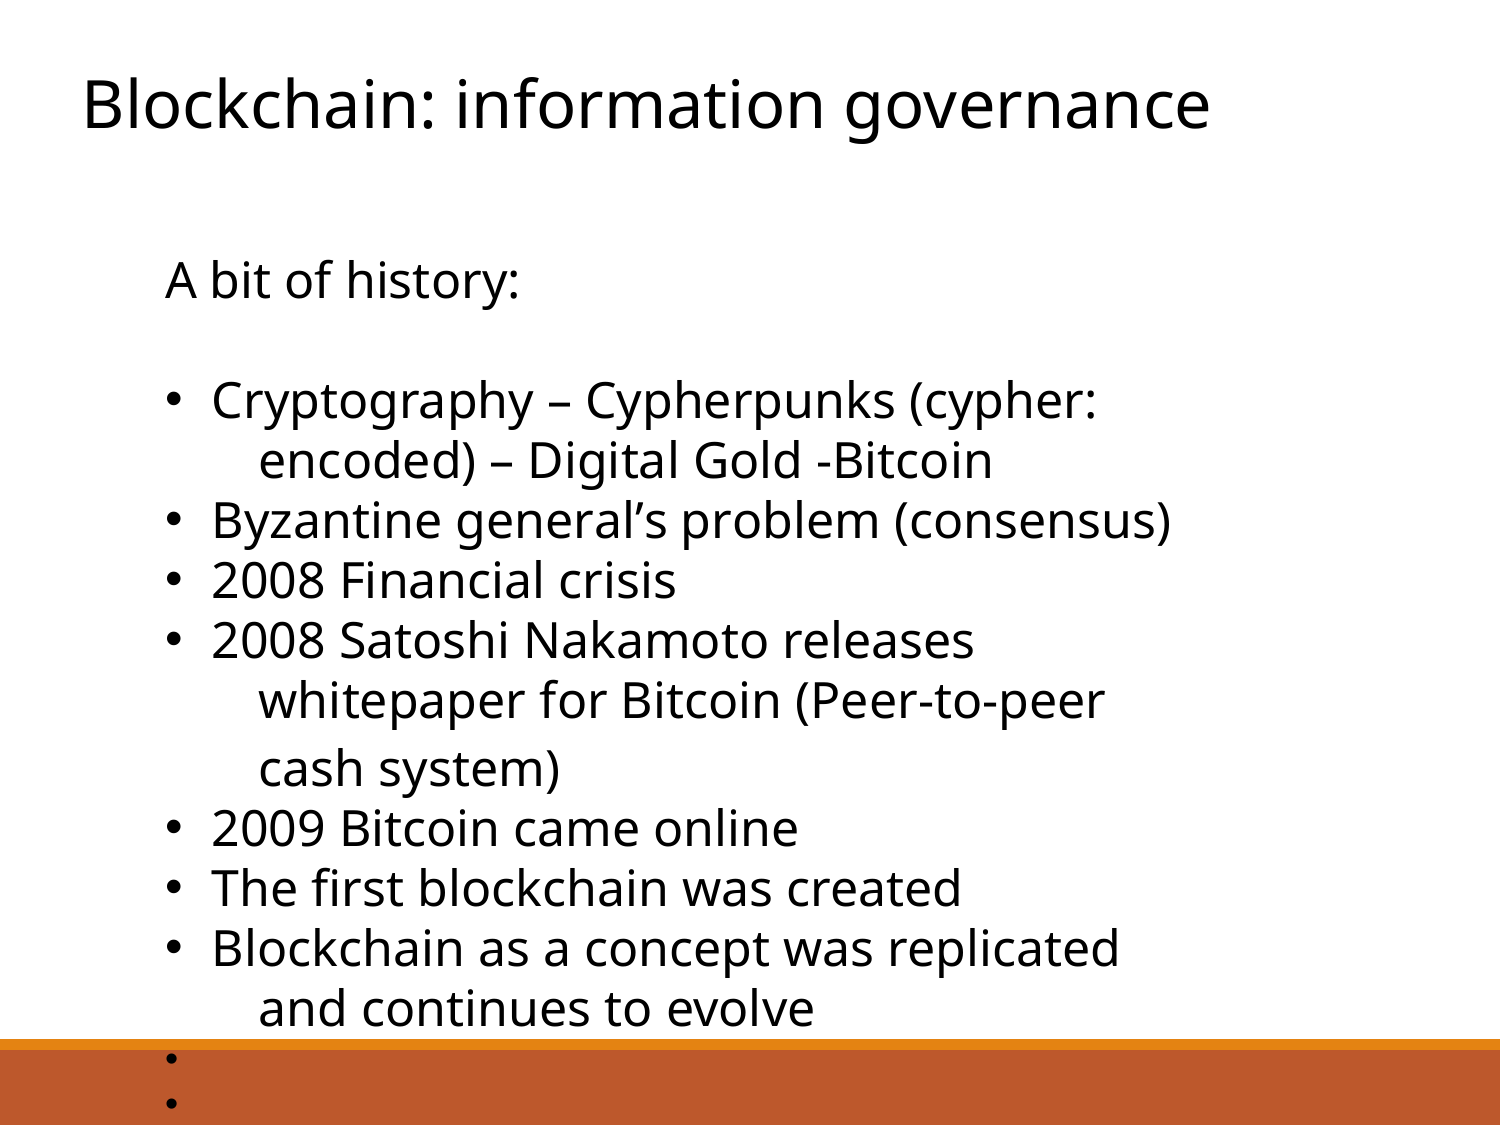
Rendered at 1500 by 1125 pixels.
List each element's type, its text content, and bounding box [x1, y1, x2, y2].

text_box A bit of history: Cryptography – Cypherpunks (cypher: encoded) – Digital Gold -Bitcoin Byzantine general’s problem (consensus) 2008 Financial crisis 2008 Satoshi Nakamoto releases whitepaper for Bitcoin (Peer-to-peer cash system) 2009 Bitcoin came online The first blockchain was created Blockchain as a concept was replicated and continues to evolve [150, 240, 1219, 1074]
text_box Blockchain: information governance [66, 53, 1295, 241]
